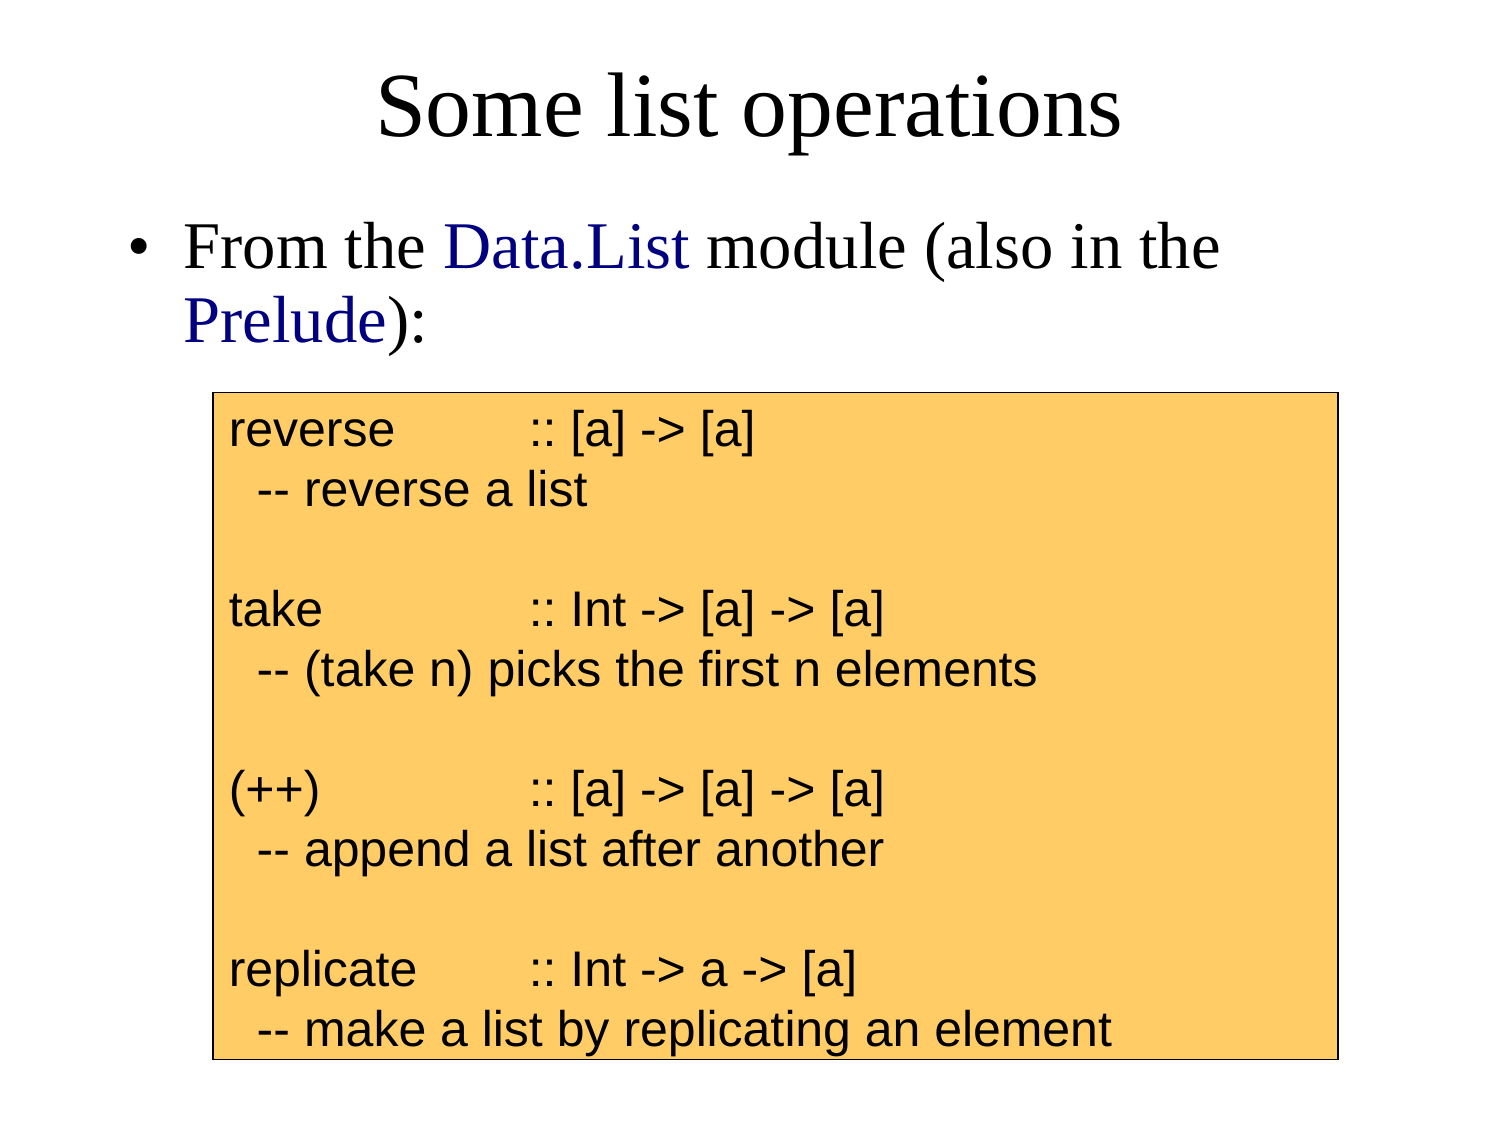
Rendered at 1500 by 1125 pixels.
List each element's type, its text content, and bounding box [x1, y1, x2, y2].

title Some list operations [112, 11, 1388, 199]
text_box reverse :: [a] -> [a] -- reverse a list take :: Int -> [a] -> [a] -- (take n) picks the first n elements (++) :: [a] -> [a] -> [a] -- append a list after another replicate :: Int -> a -> [a] -- make a list by replicating an element [213, 392, 1339, 1060]
list From the Data.List module (also in the Prelude): [112, 200, 1388, 854]
